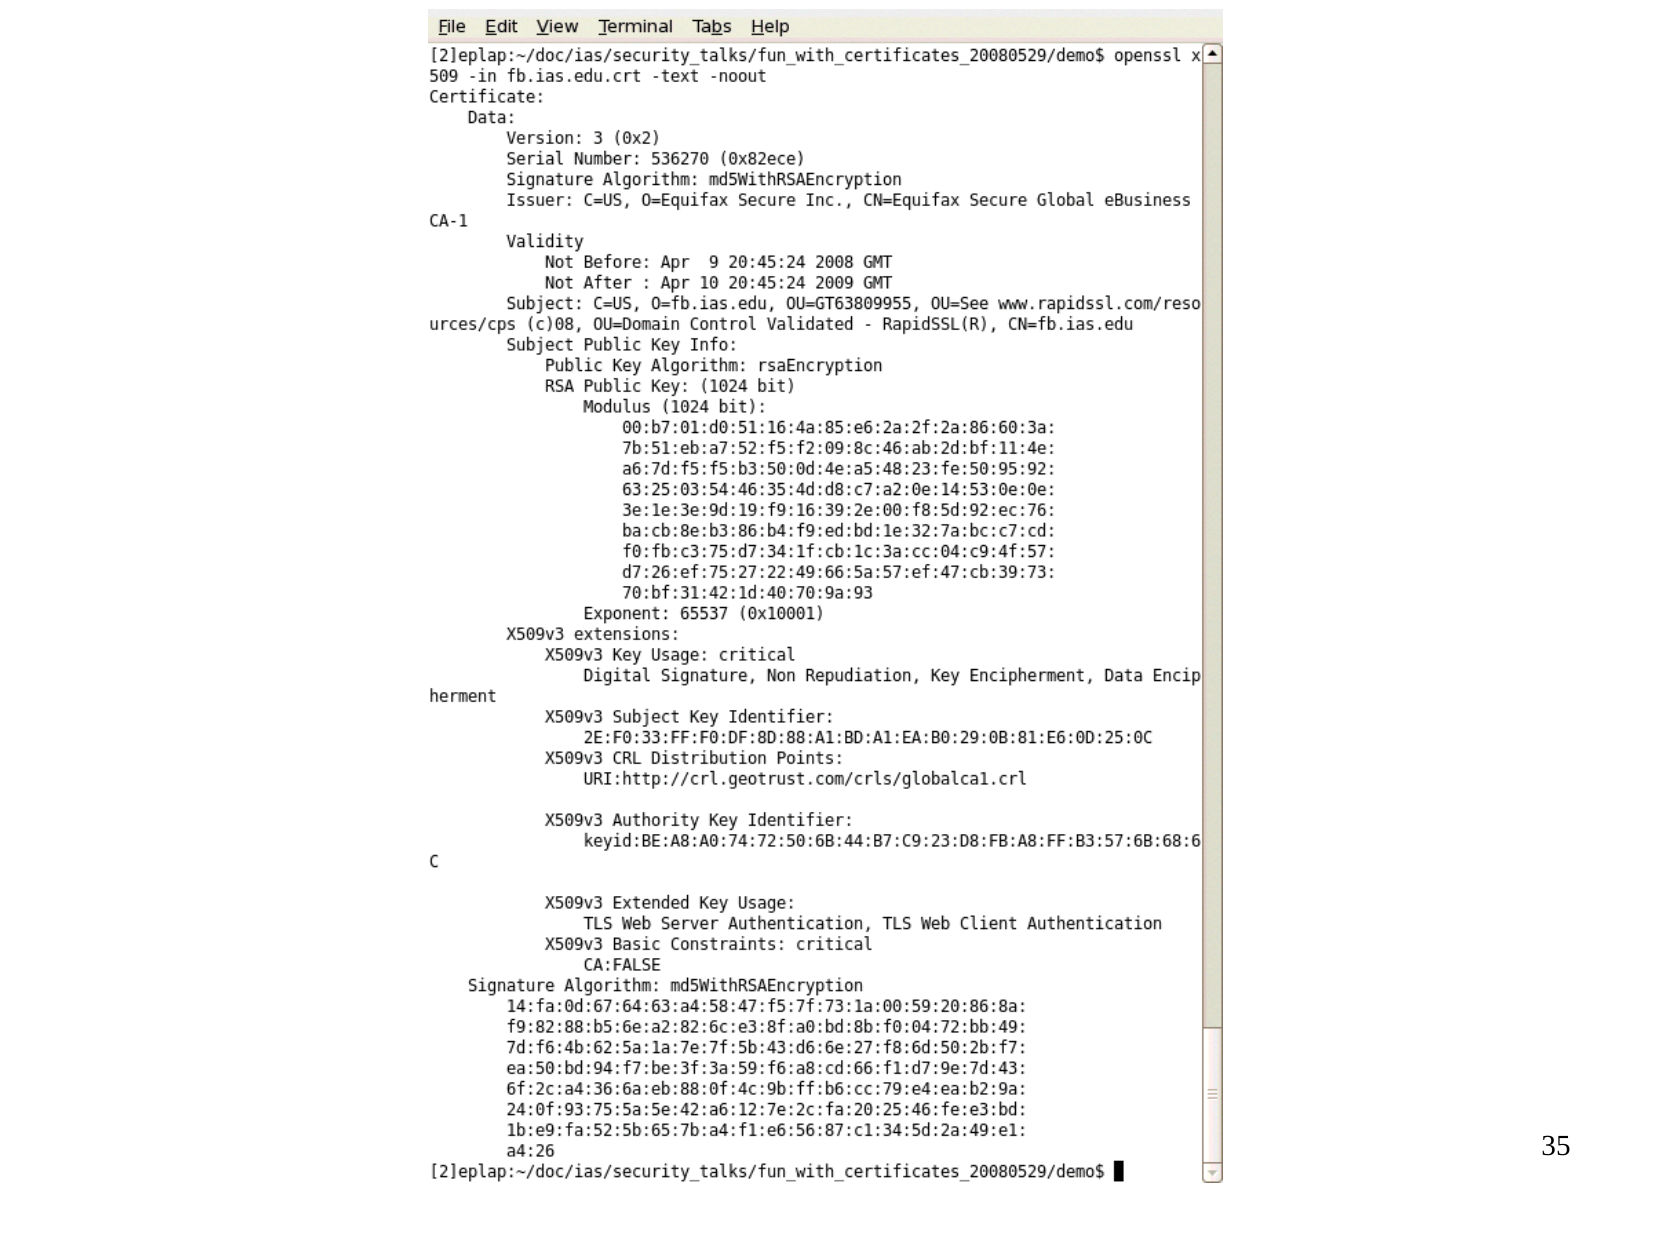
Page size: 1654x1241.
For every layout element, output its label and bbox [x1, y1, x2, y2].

picture [428, 9, 1223, 1183]
